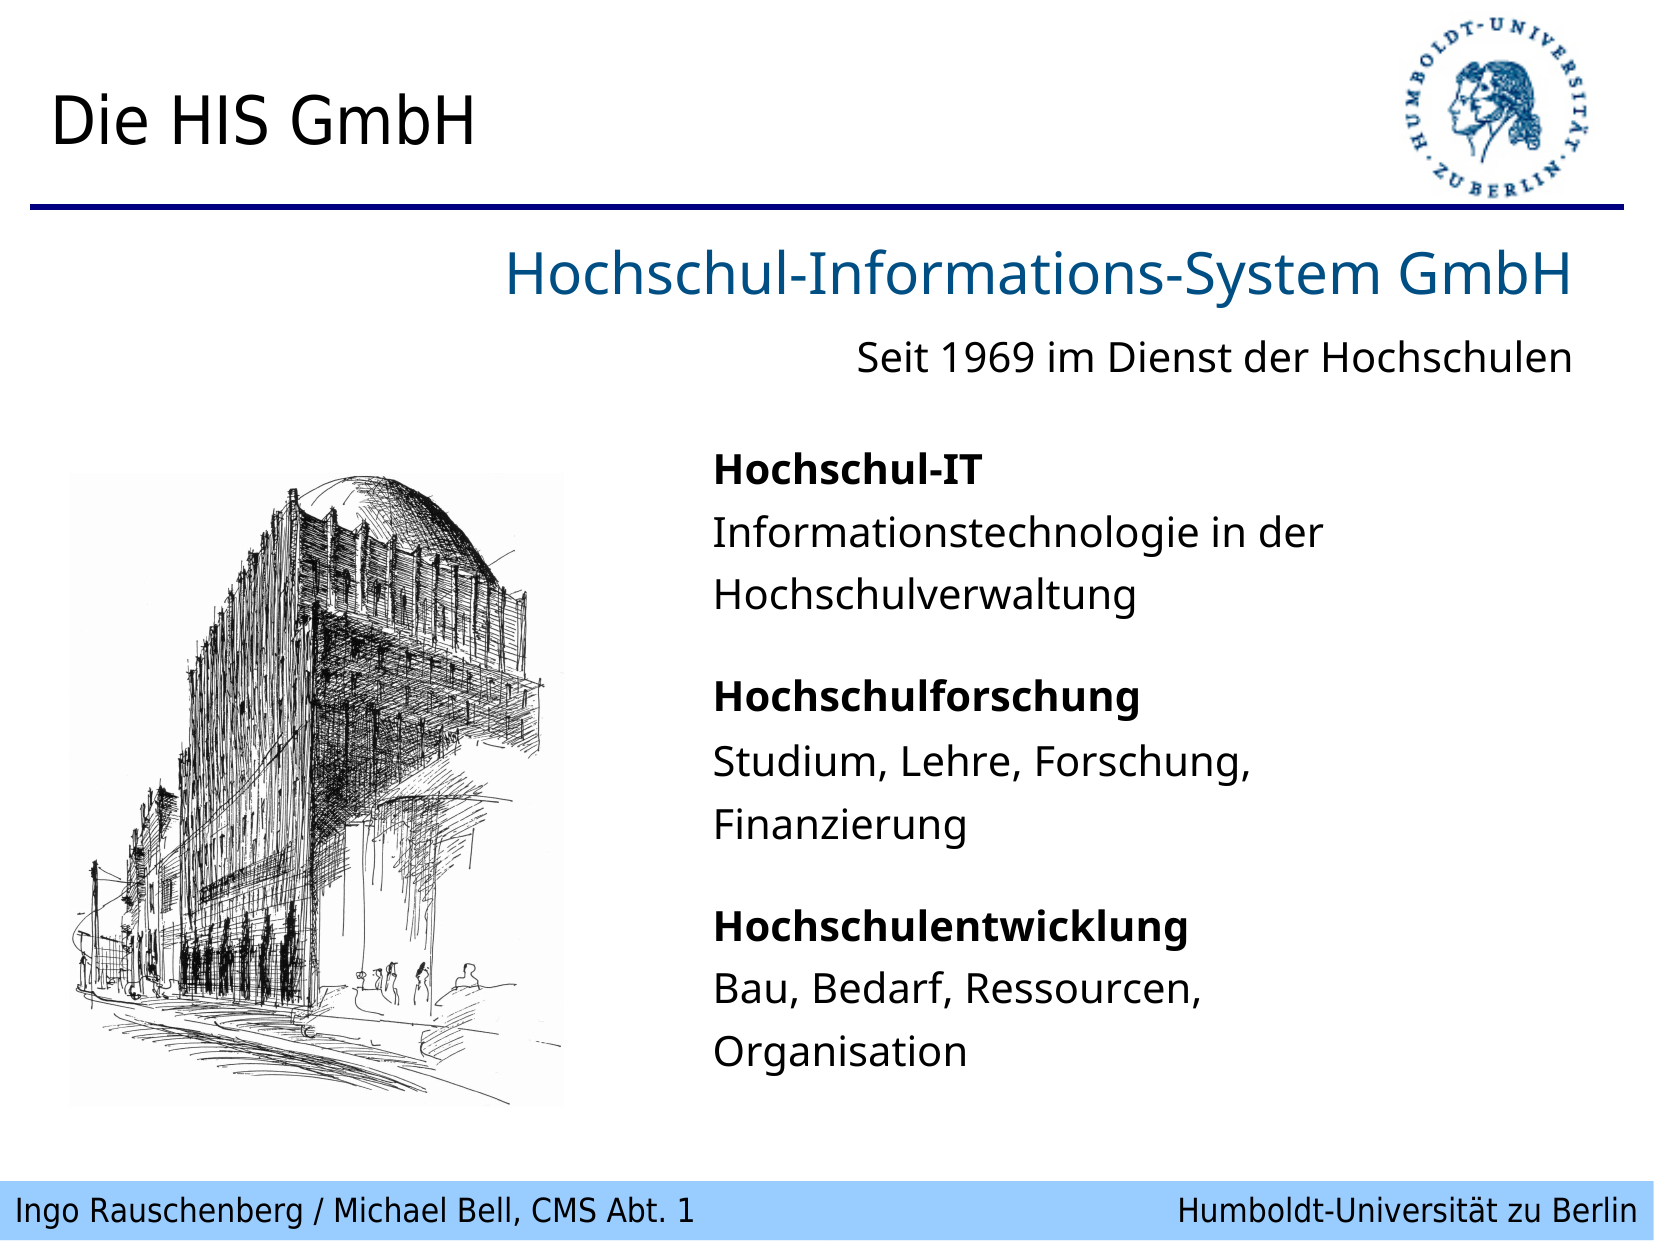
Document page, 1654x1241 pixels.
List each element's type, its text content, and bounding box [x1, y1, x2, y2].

text_box Die HIS GmbH [35, 75, 1414, 226]
text_box Ingo Rauschenberg / Michael Bell, CMS Abt. 1 [0, 1181, 826, 1241]
picture [69, 473, 564, 1107]
text_box Hochschul-Informations-System GmbH Seit 1969 im Dienst der Hochschulen [37, 225, 1589, 393]
picture [1398, 10, 1595, 204]
text_box Humboldt-Universität zu Berlin [826, 1181, 1654, 1241]
text_box Hochschul-IT Informationstechnologie in der Hochschulverwaltung Hochschulforschung Studium, Lehre, Forschung, Finanzierung Hochschulentwicklung Bau, Bedarf, Ressourcen, Organisation [712, 393, 1442, 1202]
